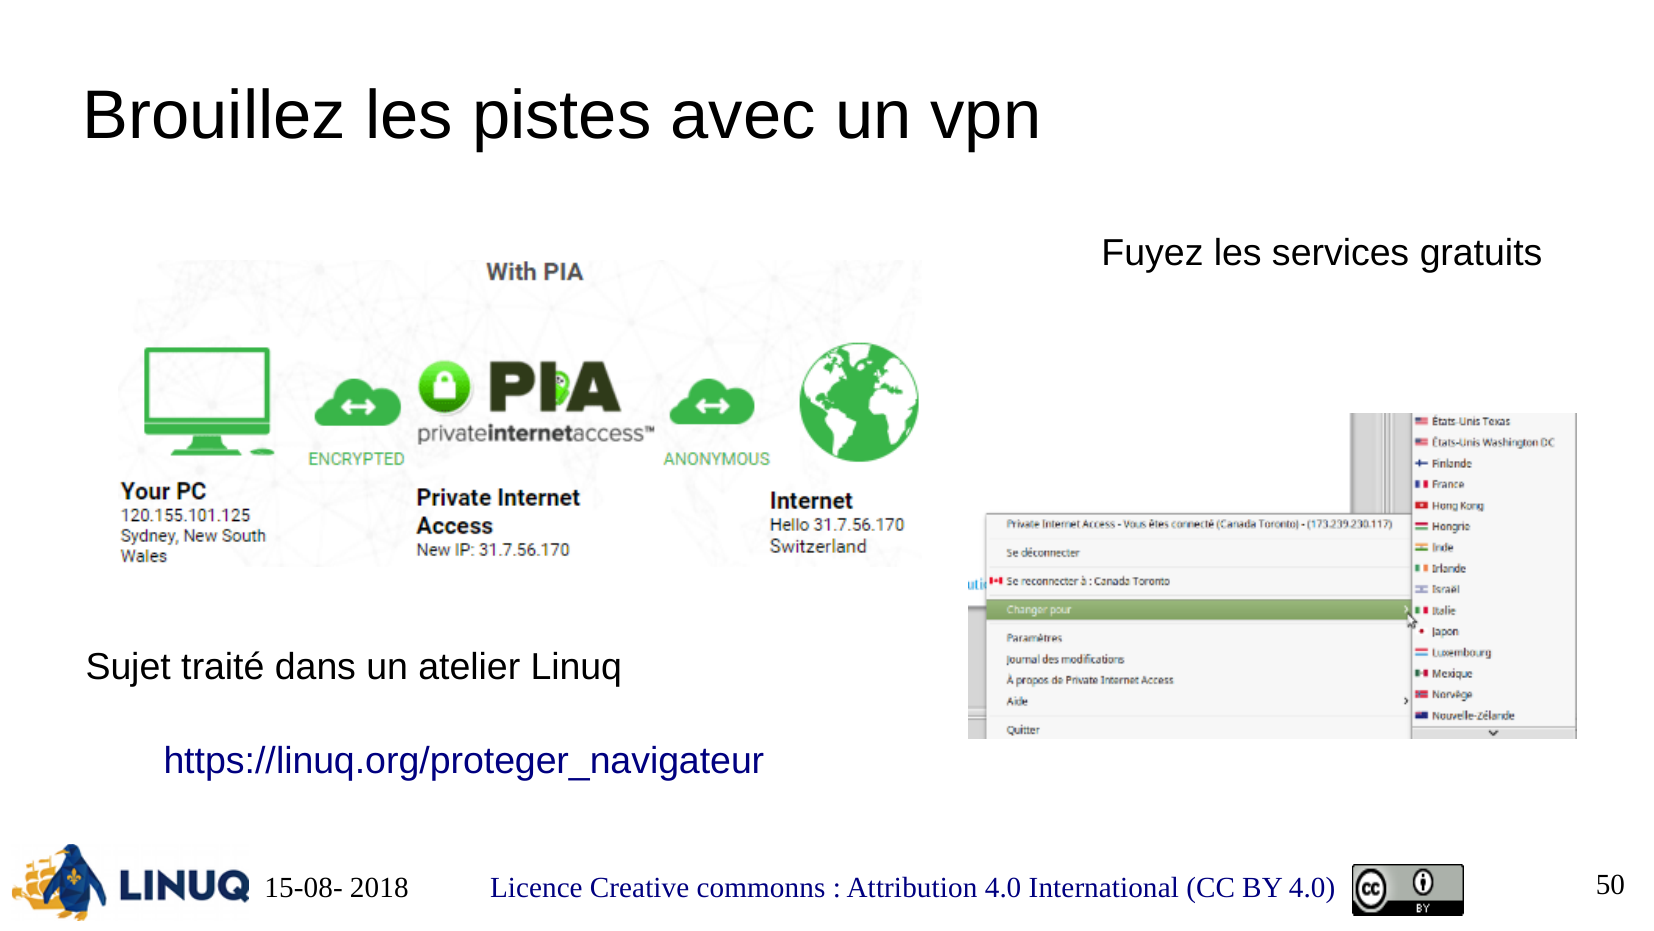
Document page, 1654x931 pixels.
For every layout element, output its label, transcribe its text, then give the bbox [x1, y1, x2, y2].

picture [968, 413, 1577, 739]
picture [118, 260, 922, 567]
text_box Sujet traité dans un atelier Linuq [70, 637, 638, 695]
picture [1352, 864, 1464, 916]
text_box Fuyez les services gratuits [1086, 224, 1558, 282]
title Brouillez les pistes avec un vpn [82, 37, 1571, 193]
picture [11, 844, 249, 921]
text_box https://linuq.org/proteger_navigateur [148, 732, 780, 790]
